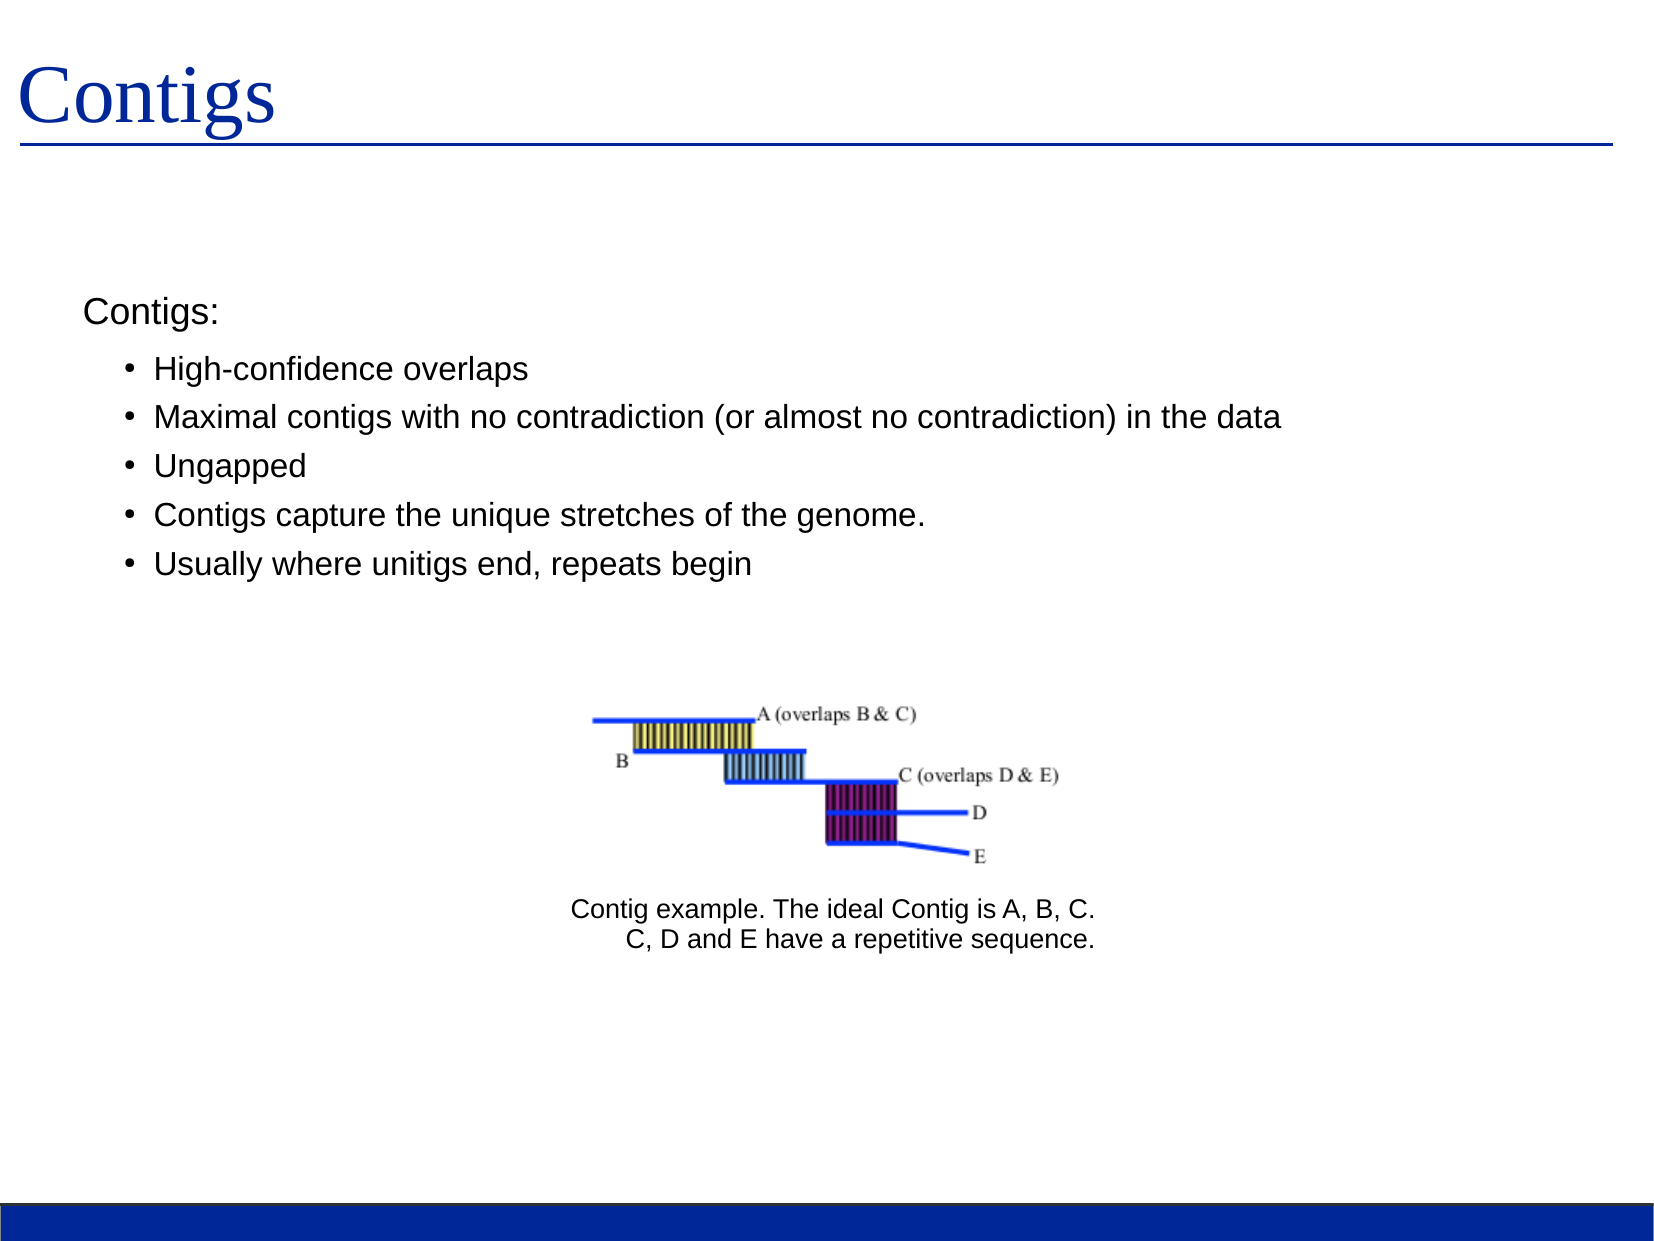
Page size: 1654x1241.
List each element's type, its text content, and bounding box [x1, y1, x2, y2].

list Contigs: High-confidence overlaps Maximal contigs with no contradiction (or almost no contradiction) in the data Ungapped Contigs capture the unique stretches of the genome. Usually where unitigs end, repeats begin [82, 290, 1571, 1109]
picture [572, 691, 1082, 876]
text_box Contig example. The ideal Contig is A, B, C. C, D and E have a repetitive sequence. [555, 886, 1129, 993]
title Contigs [17, 0, 1589, 198]
